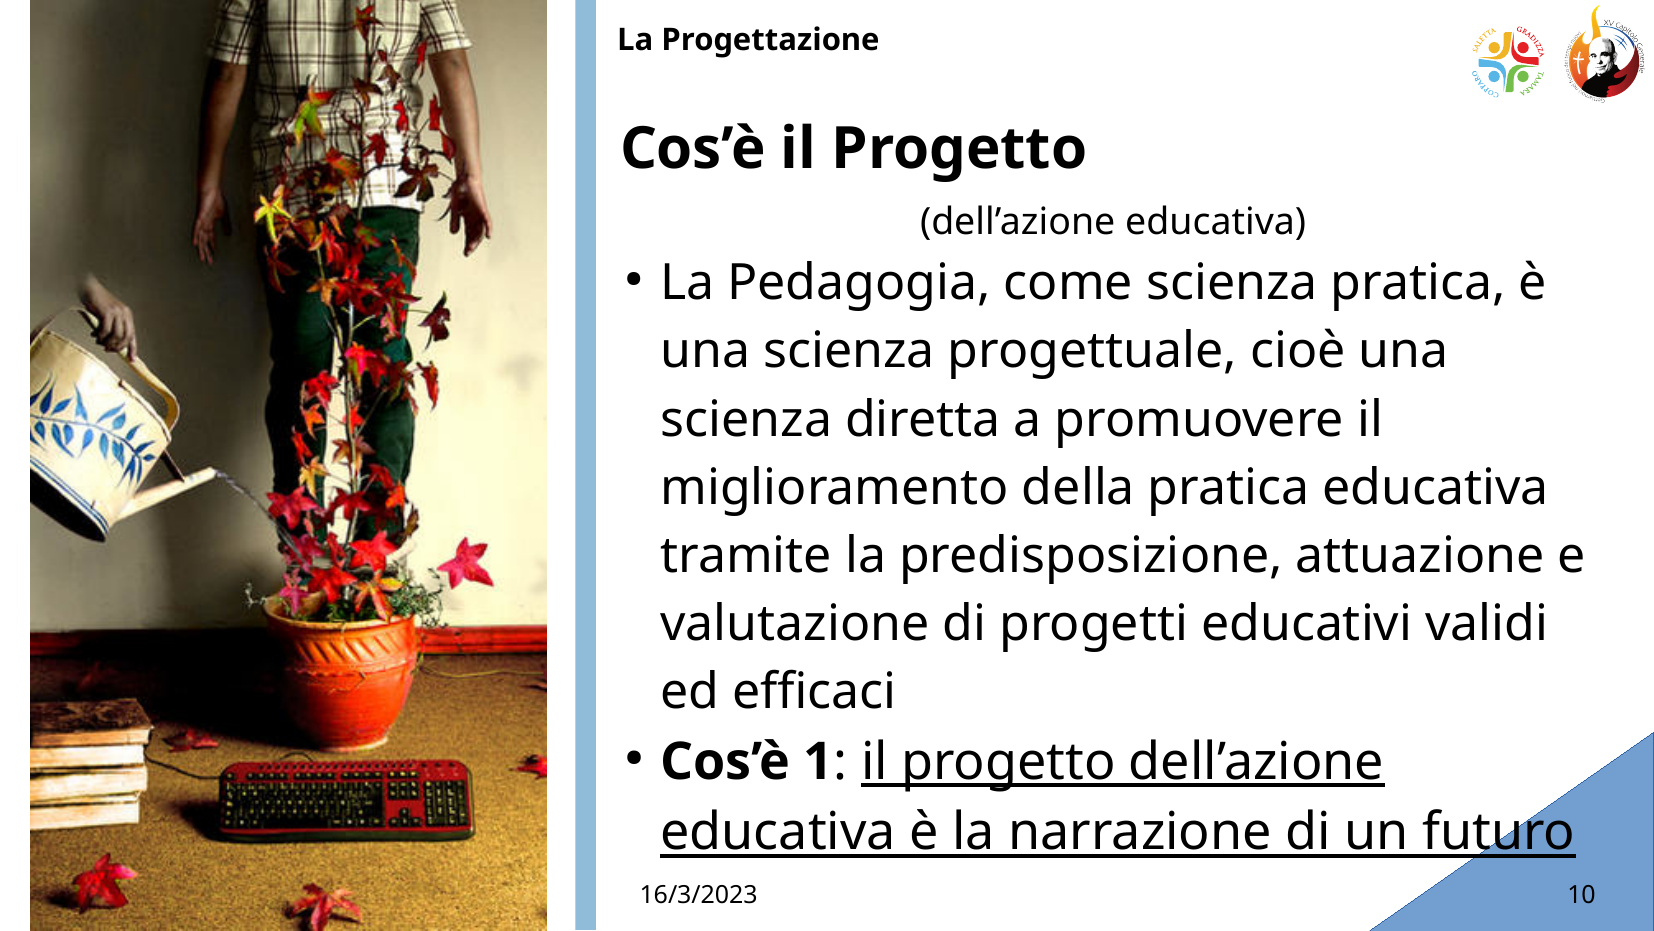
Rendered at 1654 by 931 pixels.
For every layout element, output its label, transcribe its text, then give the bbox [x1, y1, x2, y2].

title Cos’è il Progetto [620, 106, 1617, 178]
subtitle (dell’azione educativa) La Pedagogia, come scienza pratica, è una scienza progettuale, cioè una scienza diretta a promuovere il miglioramento della pratica educativa tramite la predisposizione, attuazione e valutazione di progetti educativi validi ed efficaci Cos’è 1: il progetto dell’azione educativa è la narrazione di un futuro [624, 194, 1602, 891]
picture [30, 0, 547, 931]
picture [1563, 4, 1646, 103]
text_box La Progettazione [602, 9, 1335, 63]
